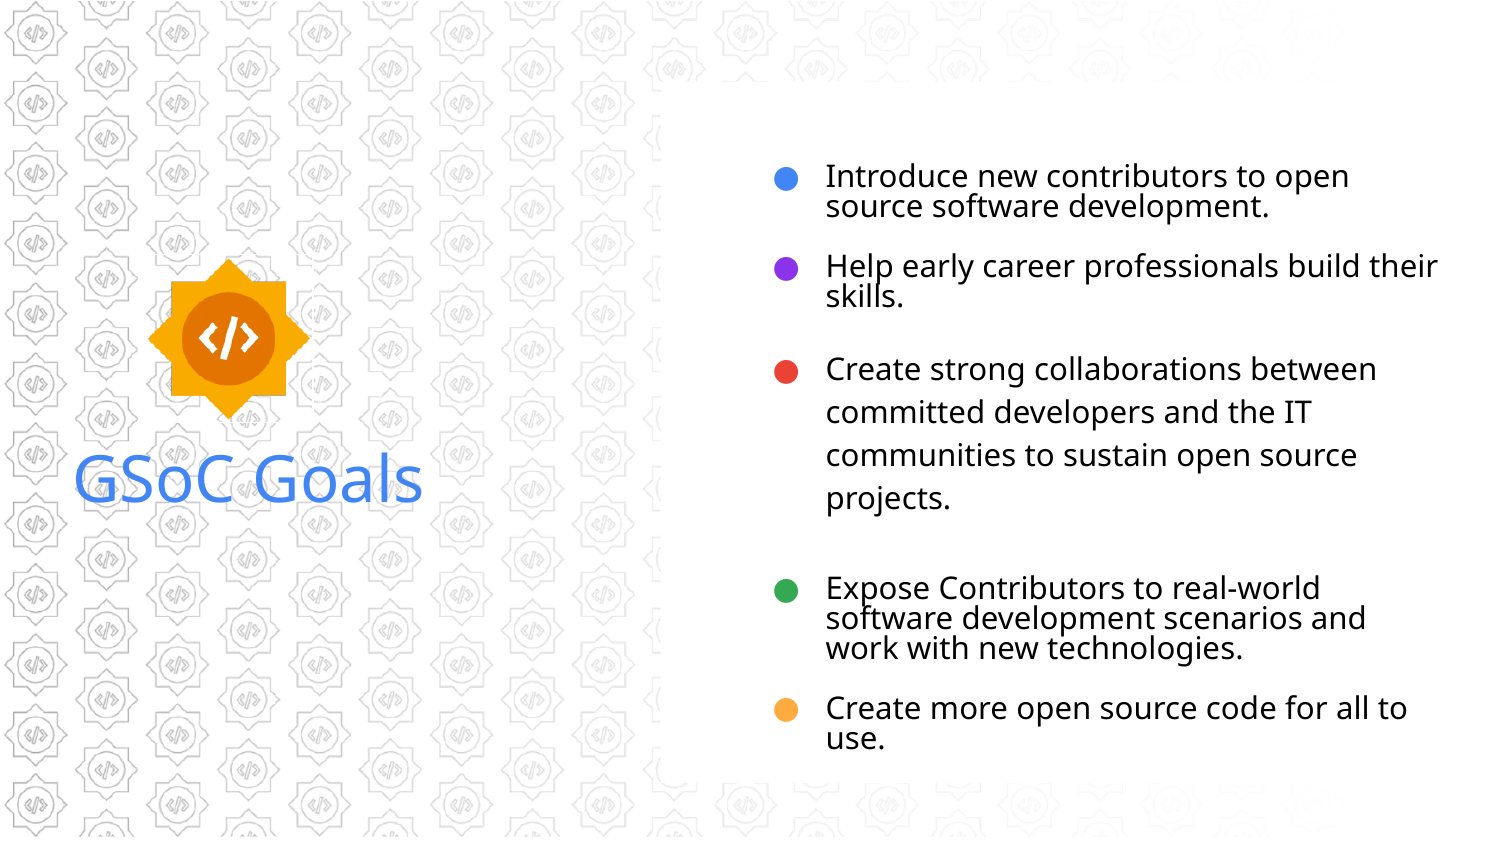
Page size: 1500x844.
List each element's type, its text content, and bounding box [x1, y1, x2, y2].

list Introduce new contributors to open source software development. Help early career professionals build their skills. Create strong collaborations between committed developers and the IT communities to sustain open source projects. Expose Contributors to real-world software development scenarios and work with new technologies. Create more open source code for all to use. [660, 81, 1459, 783]
title GSoC Goals [57, 421, 580, 531]
picture [0, 0, 1499, 844]
